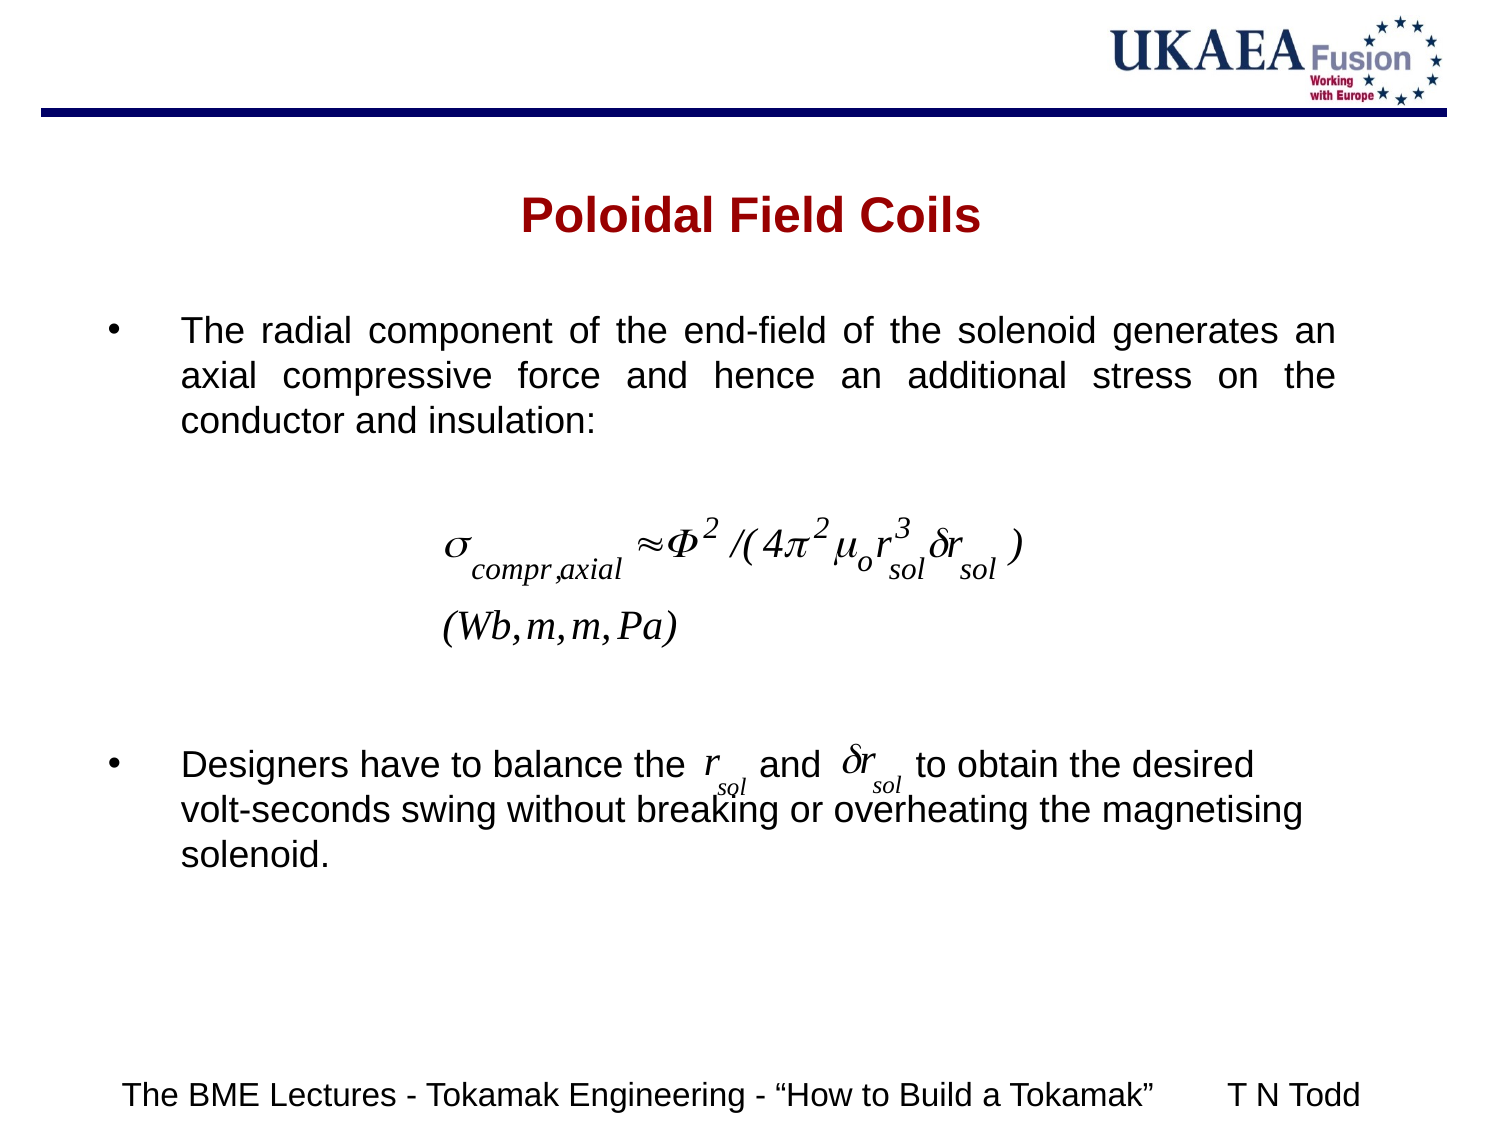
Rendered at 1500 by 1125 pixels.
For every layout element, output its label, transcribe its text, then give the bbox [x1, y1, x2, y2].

picture [1107, 15, 1443, 106]
text_box Designers have to balance the and to obtain the desired volt-seconds swing without breaking or overheating the magnetising solenoid. [93, 731, 1321, 883]
text_box The radial component of the end-field of the solenoid generates an axial compressive force and hence an additional stress on the conductor and insulation: [92, 298, 1352, 450]
chart [441, 500, 1040, 655]
chart [700, 738, 753, 801]
chart [838, 735, 908, 799]
text_box Poloidal Field Coils [450, 174, 1053, 251]
